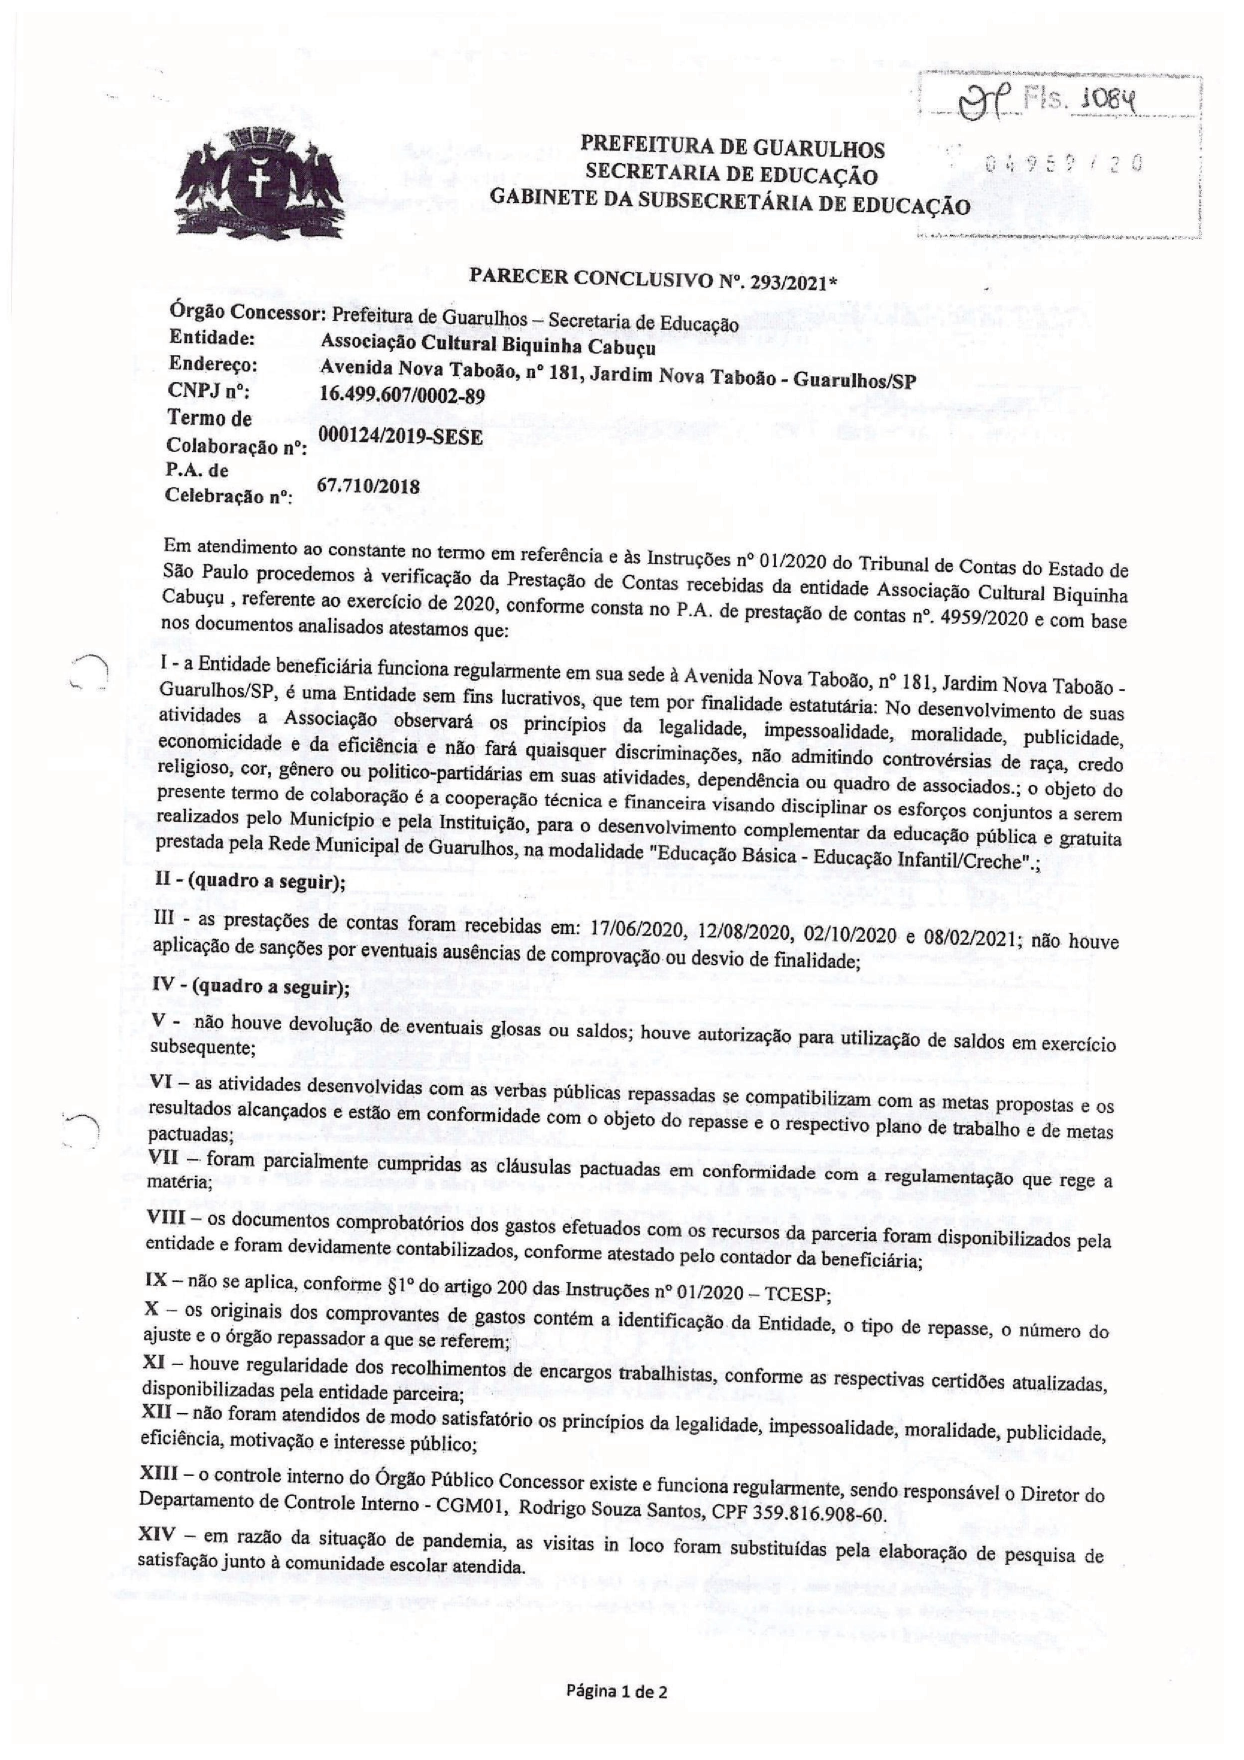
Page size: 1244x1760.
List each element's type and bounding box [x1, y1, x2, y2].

text_box [0, 1, 1244, 1759]
